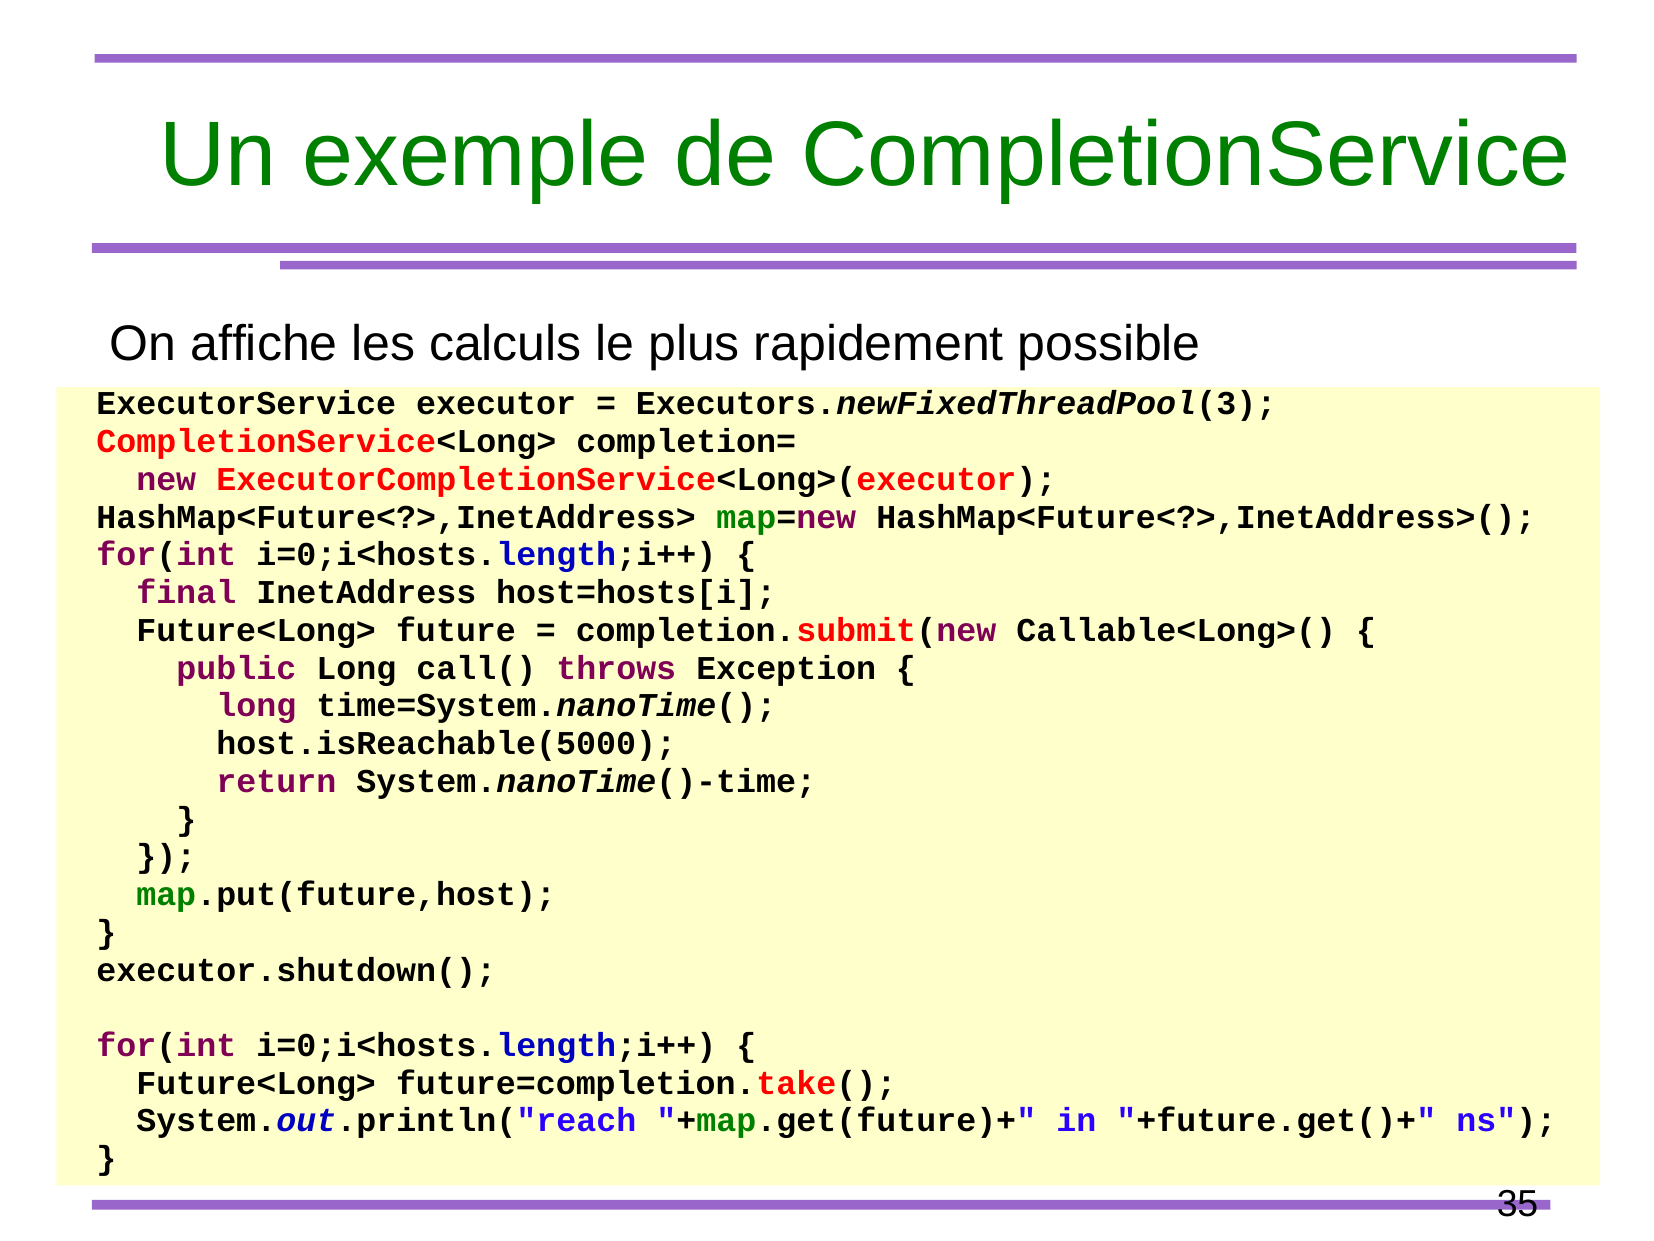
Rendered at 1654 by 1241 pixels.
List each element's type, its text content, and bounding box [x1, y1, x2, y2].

text_box ExecutorService executor = Executors.newFixedThreadPool(3); CompletionService<Long> completion= new ExecutorCompletionService<Long>(executor); HashMap<Future<?>,InetAddress> map=new HashMap<Future<?>,InetAddress>(); for(int i=0;i<hosts.length;i++) { final InetAddress host=hosts[i]; Future<Long> future = completion.submit(new Callable<Long>() { public Long call() throws Exception { long time=System.nanoTime(); host.isReachable(5000); return System.nanoTime()-time; } }); map.put(future,host); } executor.shutdown(); for(int i=0;i<hosts.length;i++) { Future<Long> future=completion.take(); System.out.println("reach "+map.get(future)+" in "+future.get()+" ns"); } [56, 387, 1601, 1186]
list On affiche les calculs le plus rapidement possible [92, 315, 1563, 396]
title Un exemple de CompletionService [80, 49, 1573, 257]
